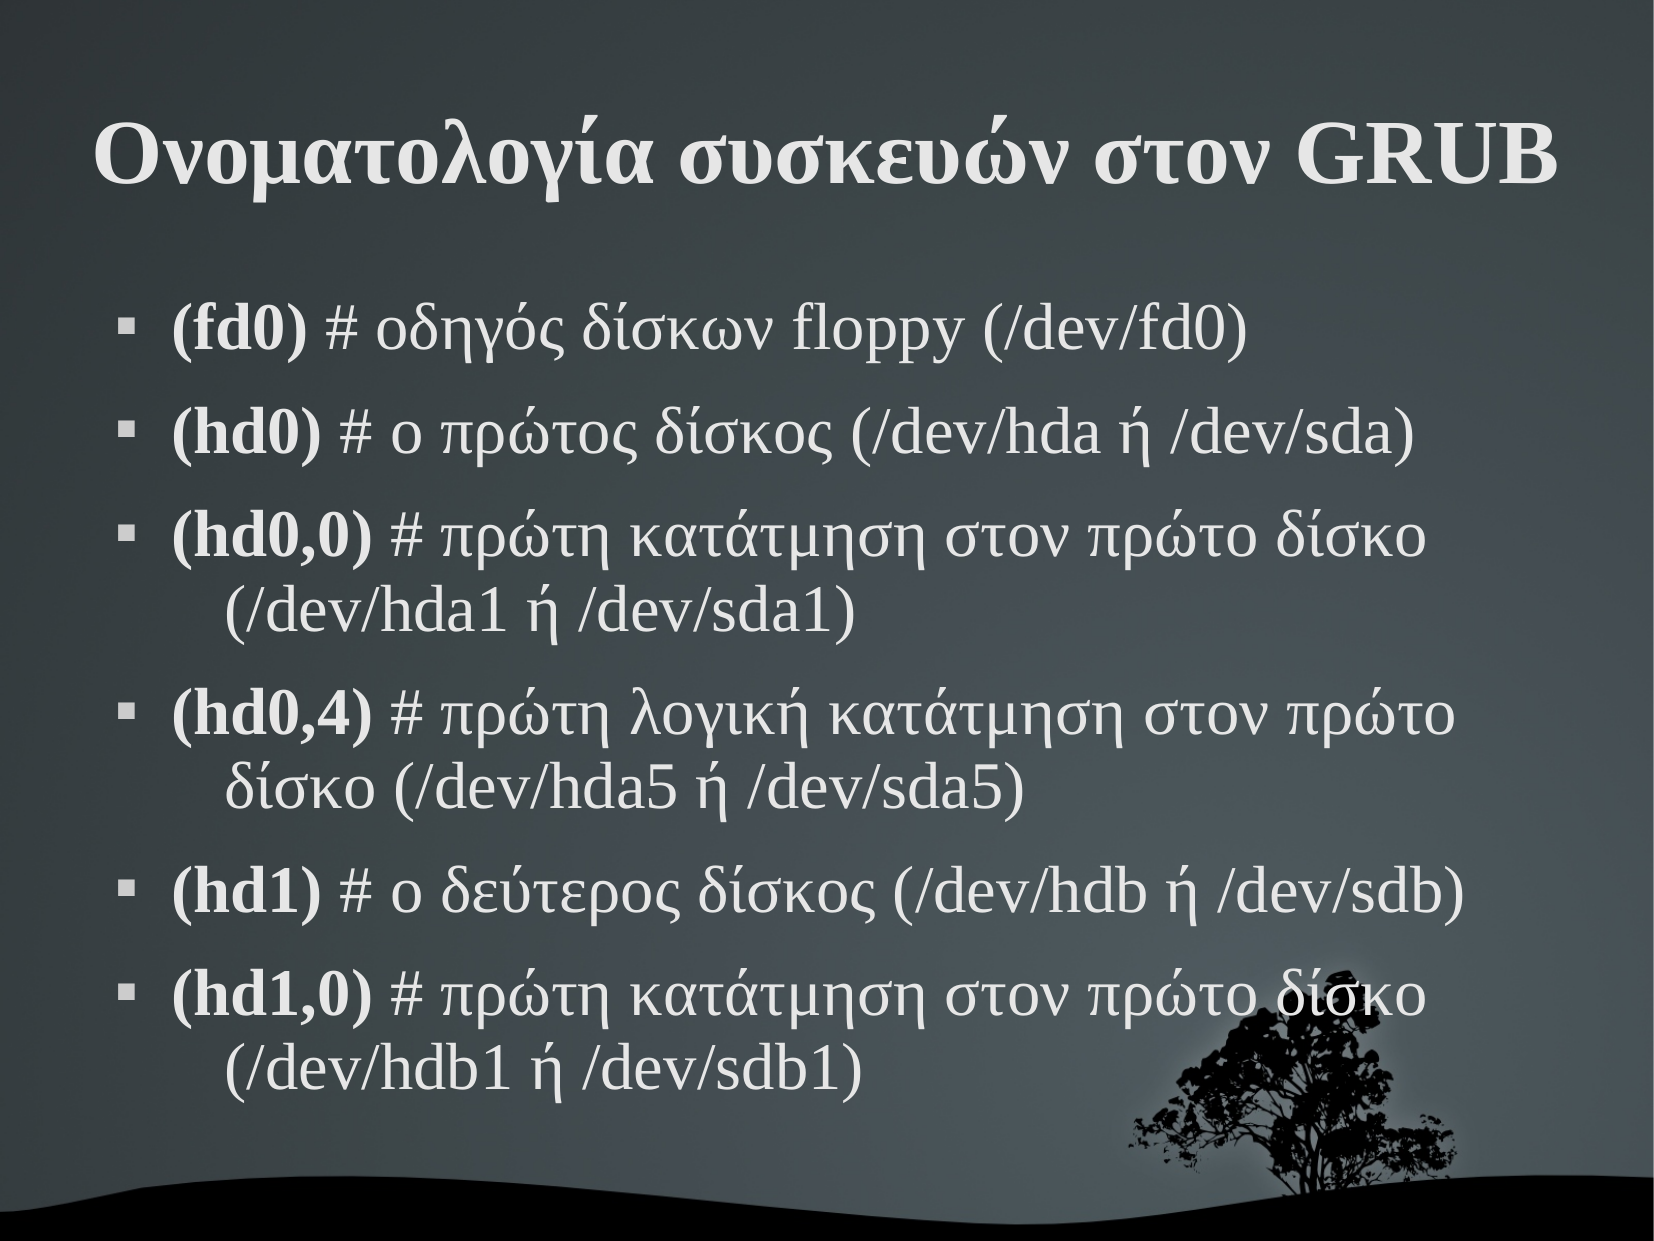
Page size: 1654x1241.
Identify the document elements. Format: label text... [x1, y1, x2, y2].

list (fd0) # οδηγός δίσκων floppy (/dev/fd0) (hd0) # o πρώτος δίσκος (/dev/hda ή /dev/sda) (hd0,0) # πρώτη κατάτμηση στον πρώτο δίσκο (/dev/hda1 ή /dev/sda1) (hd0,4) # πρώτη λογική κατάτμηση στον πρώτο δίσκο (/dev/hda5 ή /dev/sda5) (hd1) # o δεύτερος δίσκος (/dev/hdb ή /dev/sdb) (hd1,0) # πρώτη κατάτμηση στον πρώτο δίσκο (/dev/hdb1 ή /dev/sdb1) [82, 290, 1571, 1204]
title Ονοματολογία συσκευών στον GRUB [82, 49, 1571, 257]
picture [0, 0, 1654, 1241]
